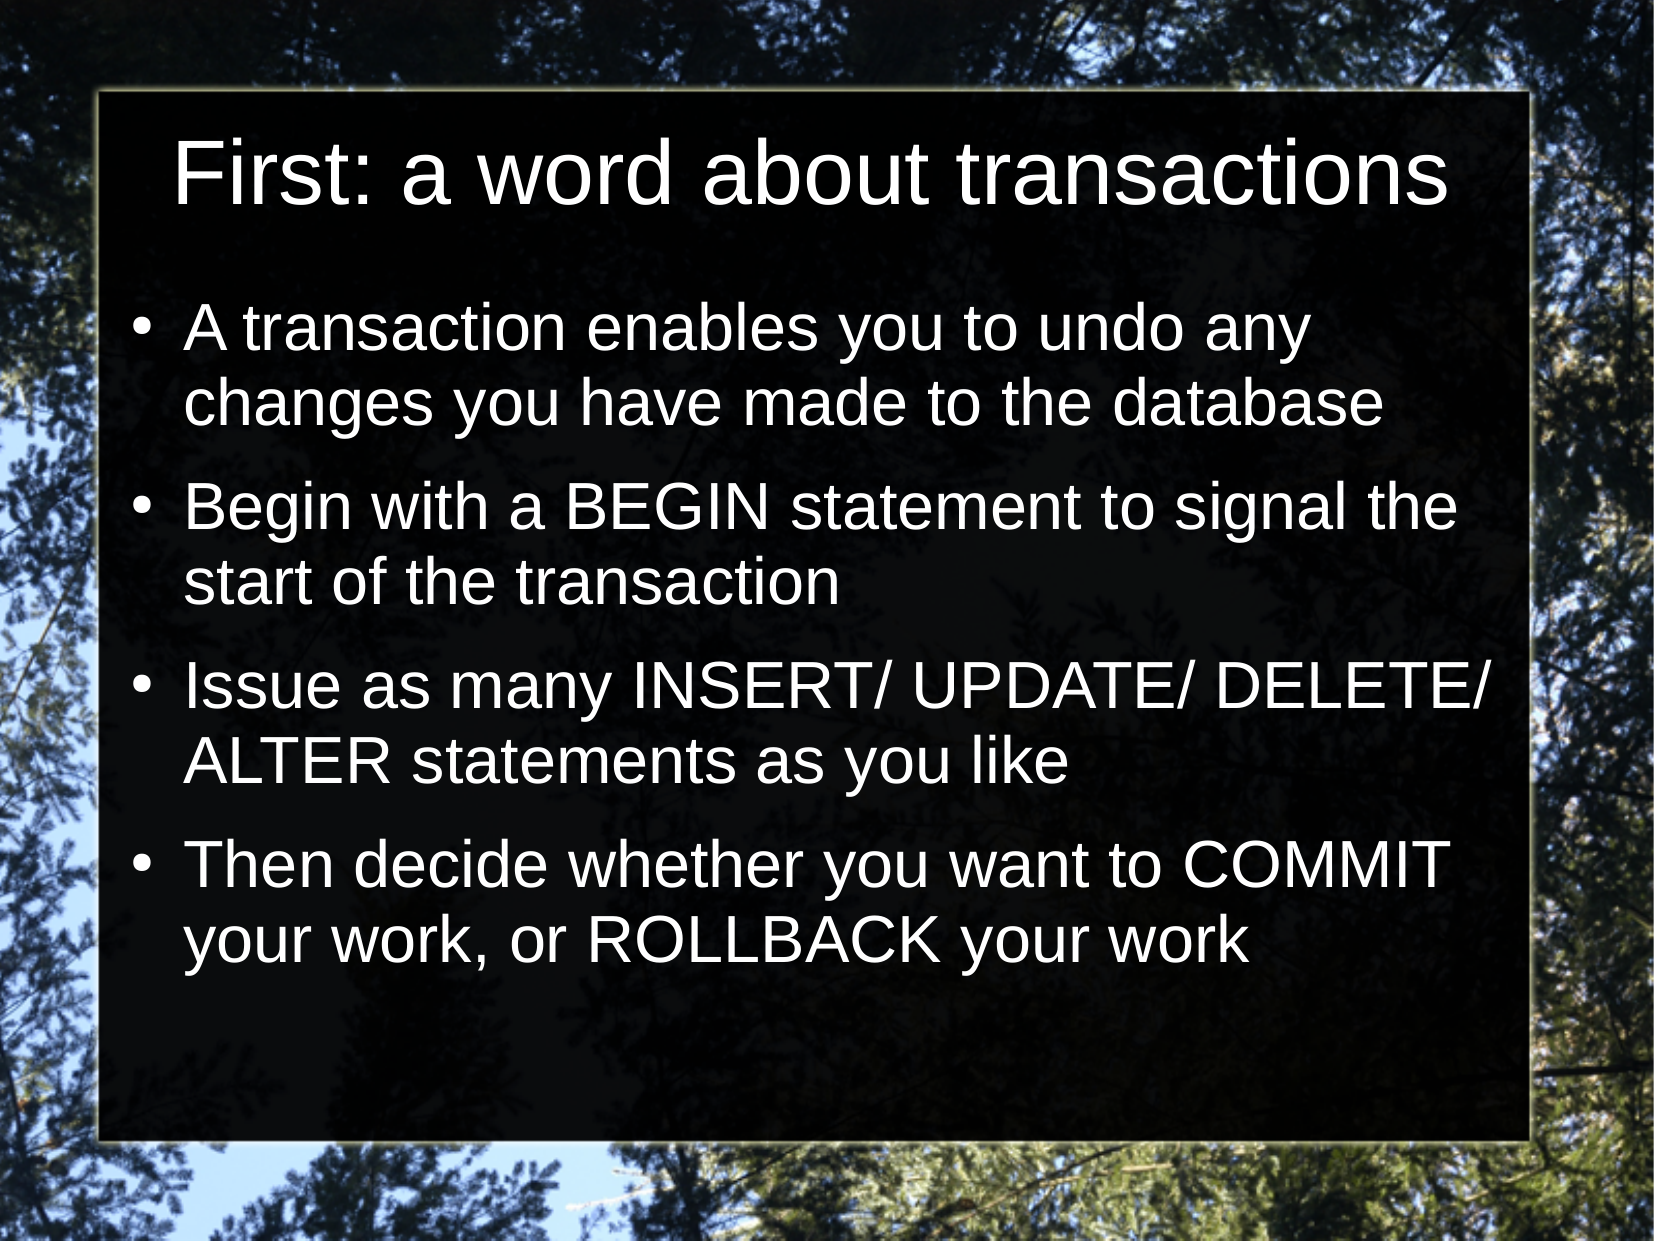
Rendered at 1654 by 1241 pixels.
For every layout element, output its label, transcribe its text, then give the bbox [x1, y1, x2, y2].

title First: a word about transactions [88, 88, 1536, 257]
list A transaction enables you to undo any changes you have made to the database Begin with a BEGIN statement to signal the start of the transaction Issue as many INSERT/ UPDATE/ DELETE/ ALTER statements as you like Then decide whether you want to COMMIT your work, or ROLLBACK your work [112, 290, 1536, 1010]
picture [0, 0, 1654, 1241]
